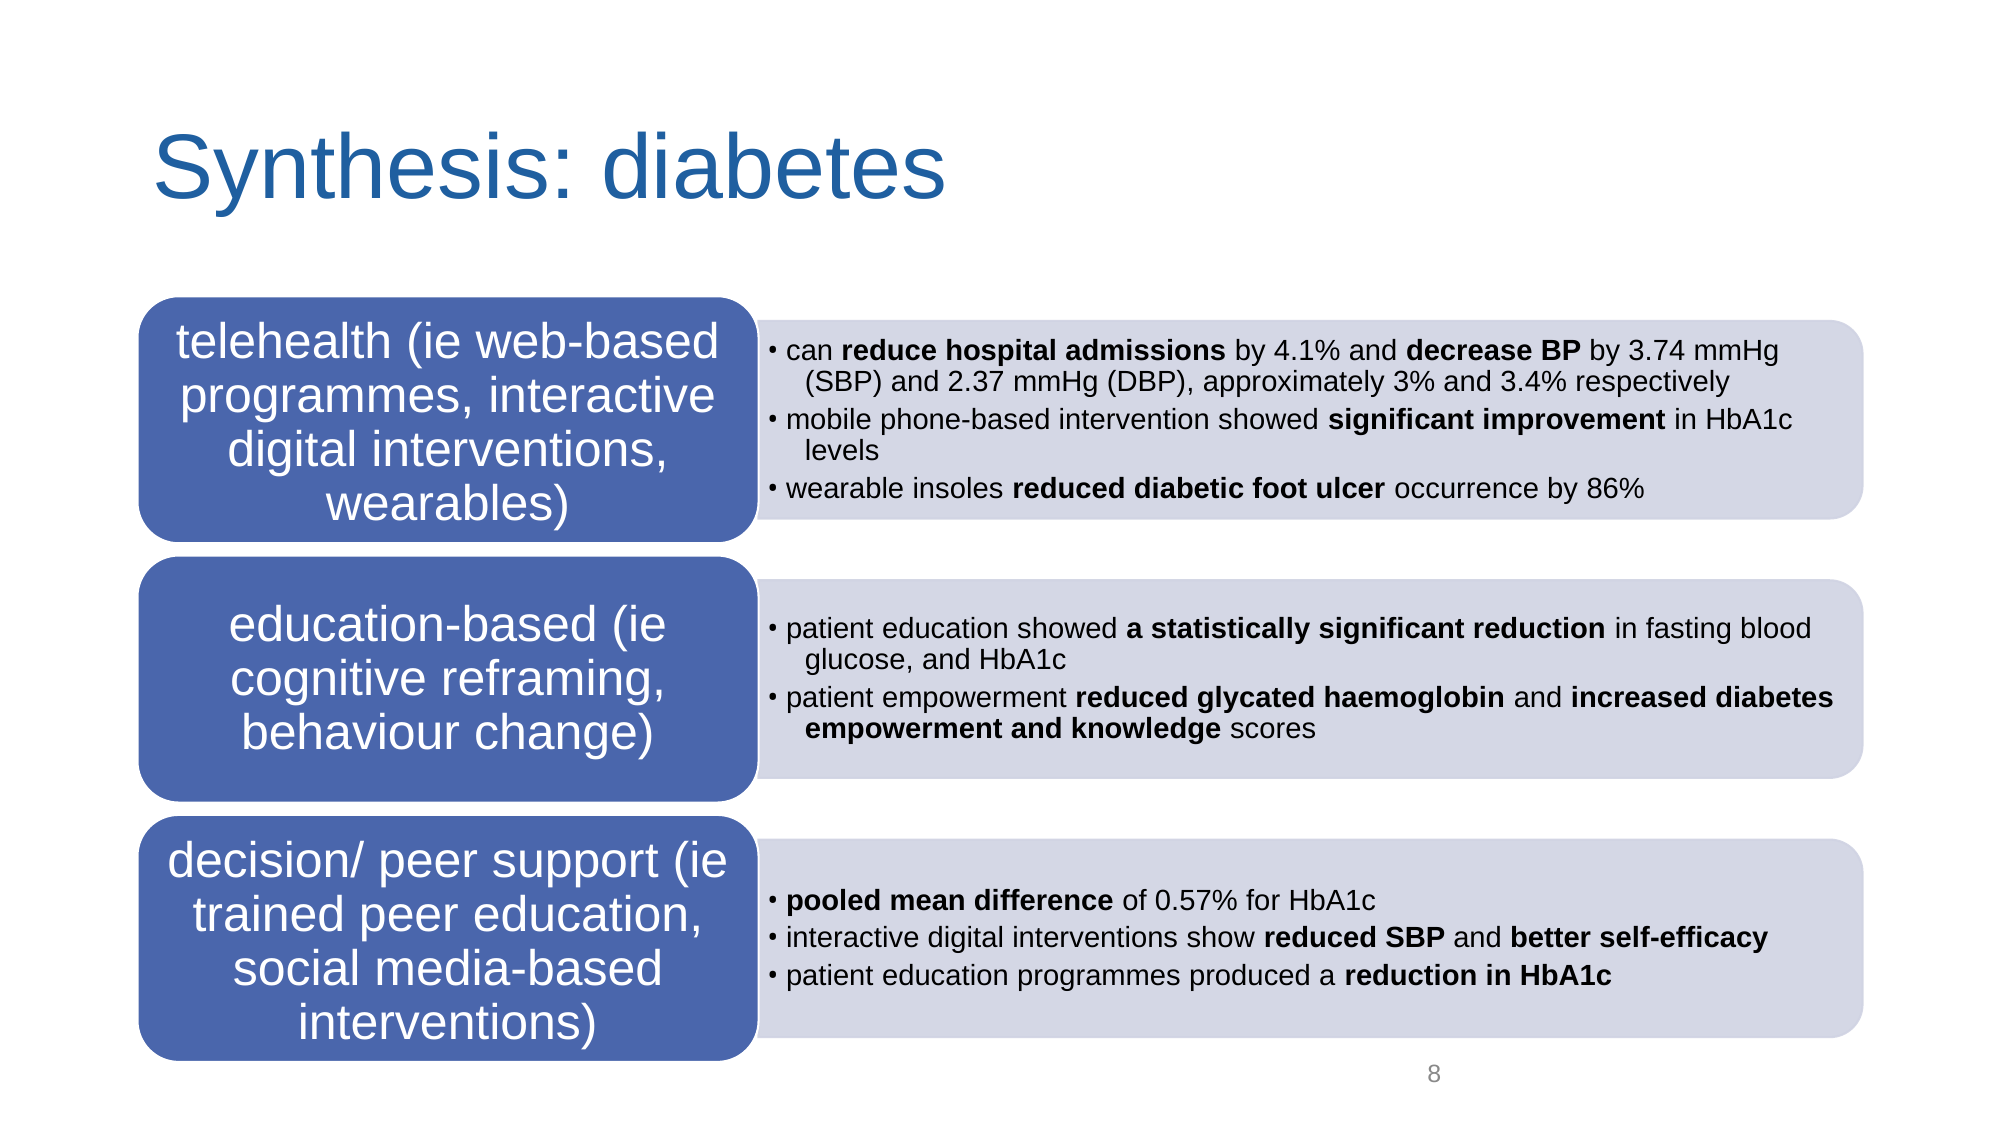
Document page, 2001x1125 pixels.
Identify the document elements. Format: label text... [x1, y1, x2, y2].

text_box decision/ peer support (ie trained peer education, social media-based interventions) [137, 814, 759, 1062]
title Synthesis: diabetes [137, 59, 1863, 278]
text_box can reduce hospital admissions by 4.1% and decrease BP by 3.74 mmHg (SBP) and 2.37 mmHg (DBP), approximately 3% and 3.4% respectively mobile phone-based intervention showed significant improvement in HbA1c levels wearable insoles reduced diabetic foot ulcer occurrence by 86% [758, 320, 1863, 519]
text_box telehealth (ie web-based programmes, interactive digital interventions, wearables) [137, 296, 759, 544]
text_box education-based (ie cognitive reframing, behaviour change) [137, 555, 759, 803]
text_box pooled mean difference of 0.57% for HbA1c interactive digital interventions show reduced SBP and better self-efficacy patient education programmes produced a reduction in HbA1c [758, 839, 1863, 1038]
text_box patient education showed a statistically significant reduction in fasting blood glucose, and HbA1c patient empowerment reduced glycated haemoglobin and increased diabetes empowerment and knowledge scores [758, 580, 1863, 778]
text_box 8 [1412, 1042, 1863, 1103]
